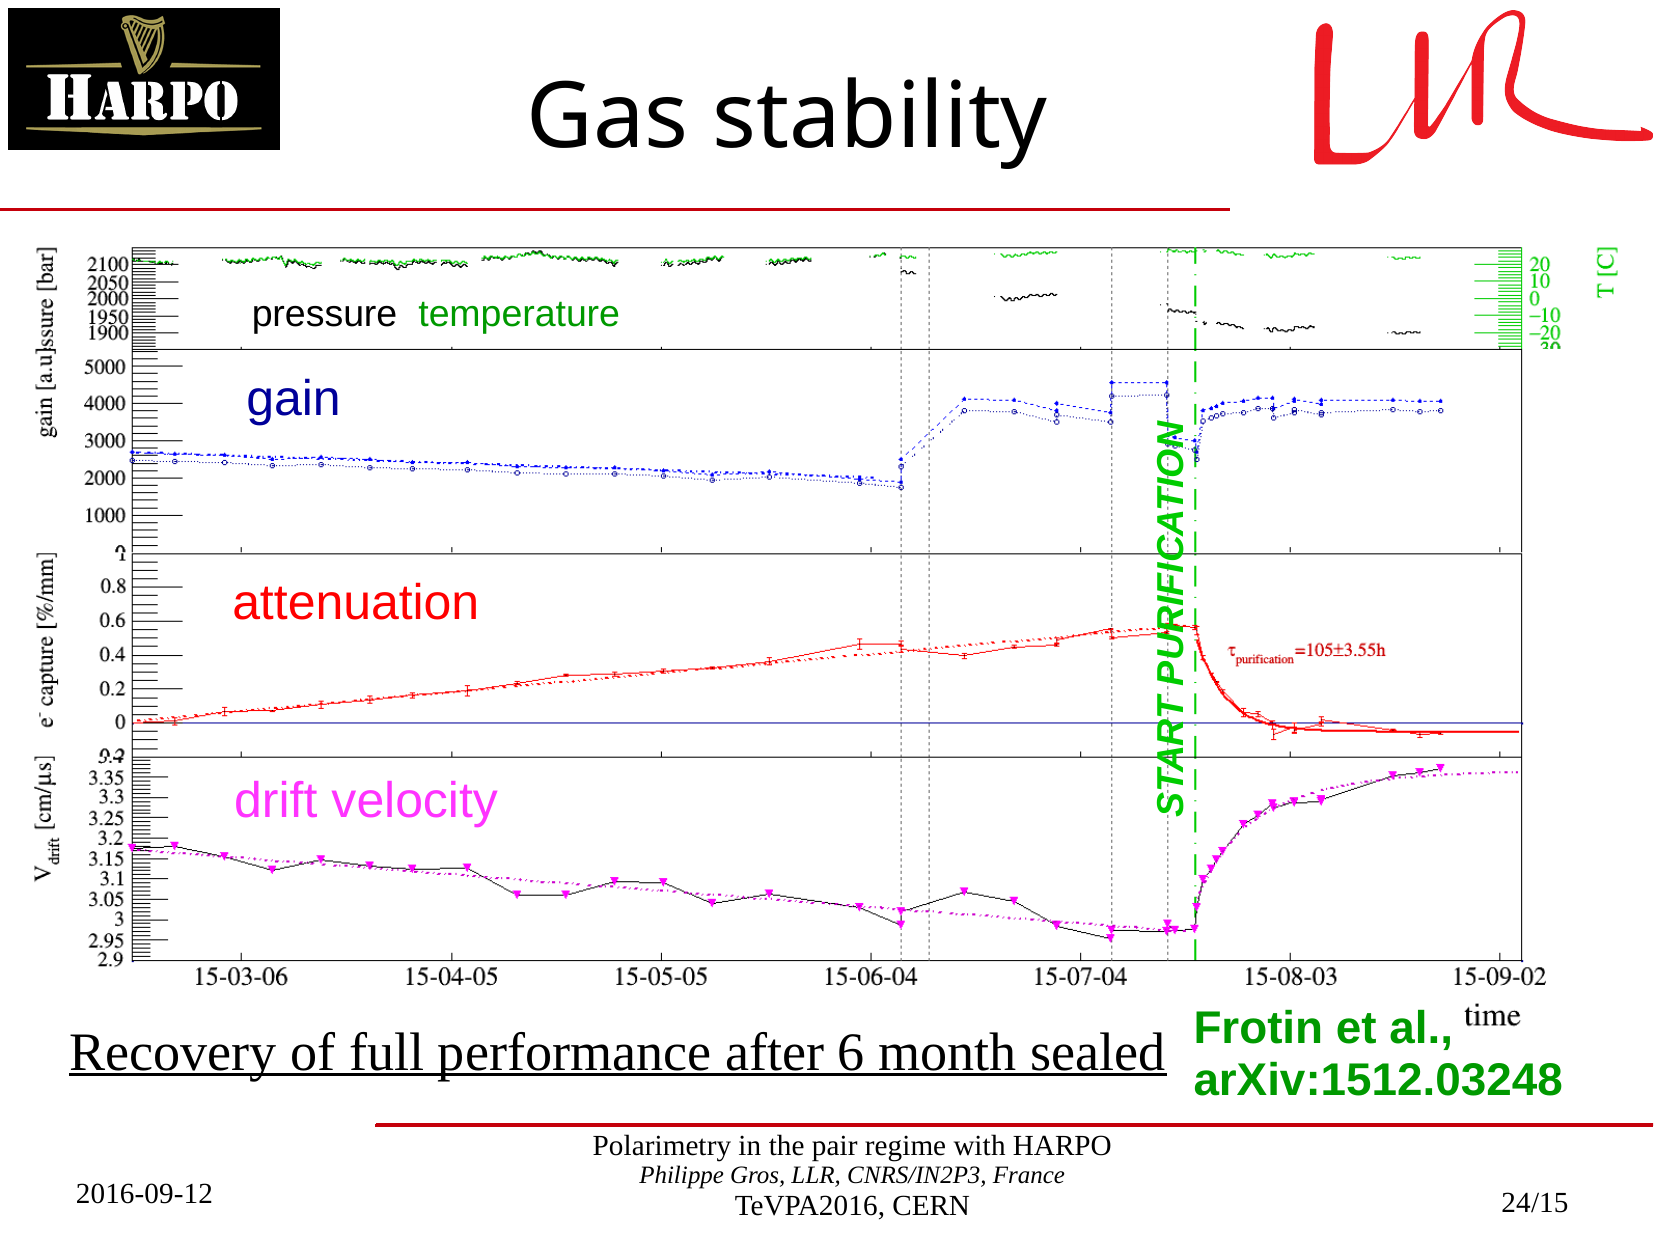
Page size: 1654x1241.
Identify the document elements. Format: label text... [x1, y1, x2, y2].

text_box Recovery of full performance after 6 month sealed [0, 1014, 1243, 1090]
picture [0, 240, 1653, 1041]
text_box pressure temperature [237, 284, 729, 342]
text_box gain [231, 362, 356, 434]
picture [8, 8, 280, 150]
text_box START PURIFICATION [1141, 407, 1199, 833]
text_box drift velocity [219, 764, 514, 855]
picture [1314, 10, 1653, 165]
text_box Frotin et al., arXiv:1512.03248 [1178, 994, 1636, 1113]
title Gas stability [284, 14, 1290, 210]
text_box attenuation [217, 566, 584, 638]
